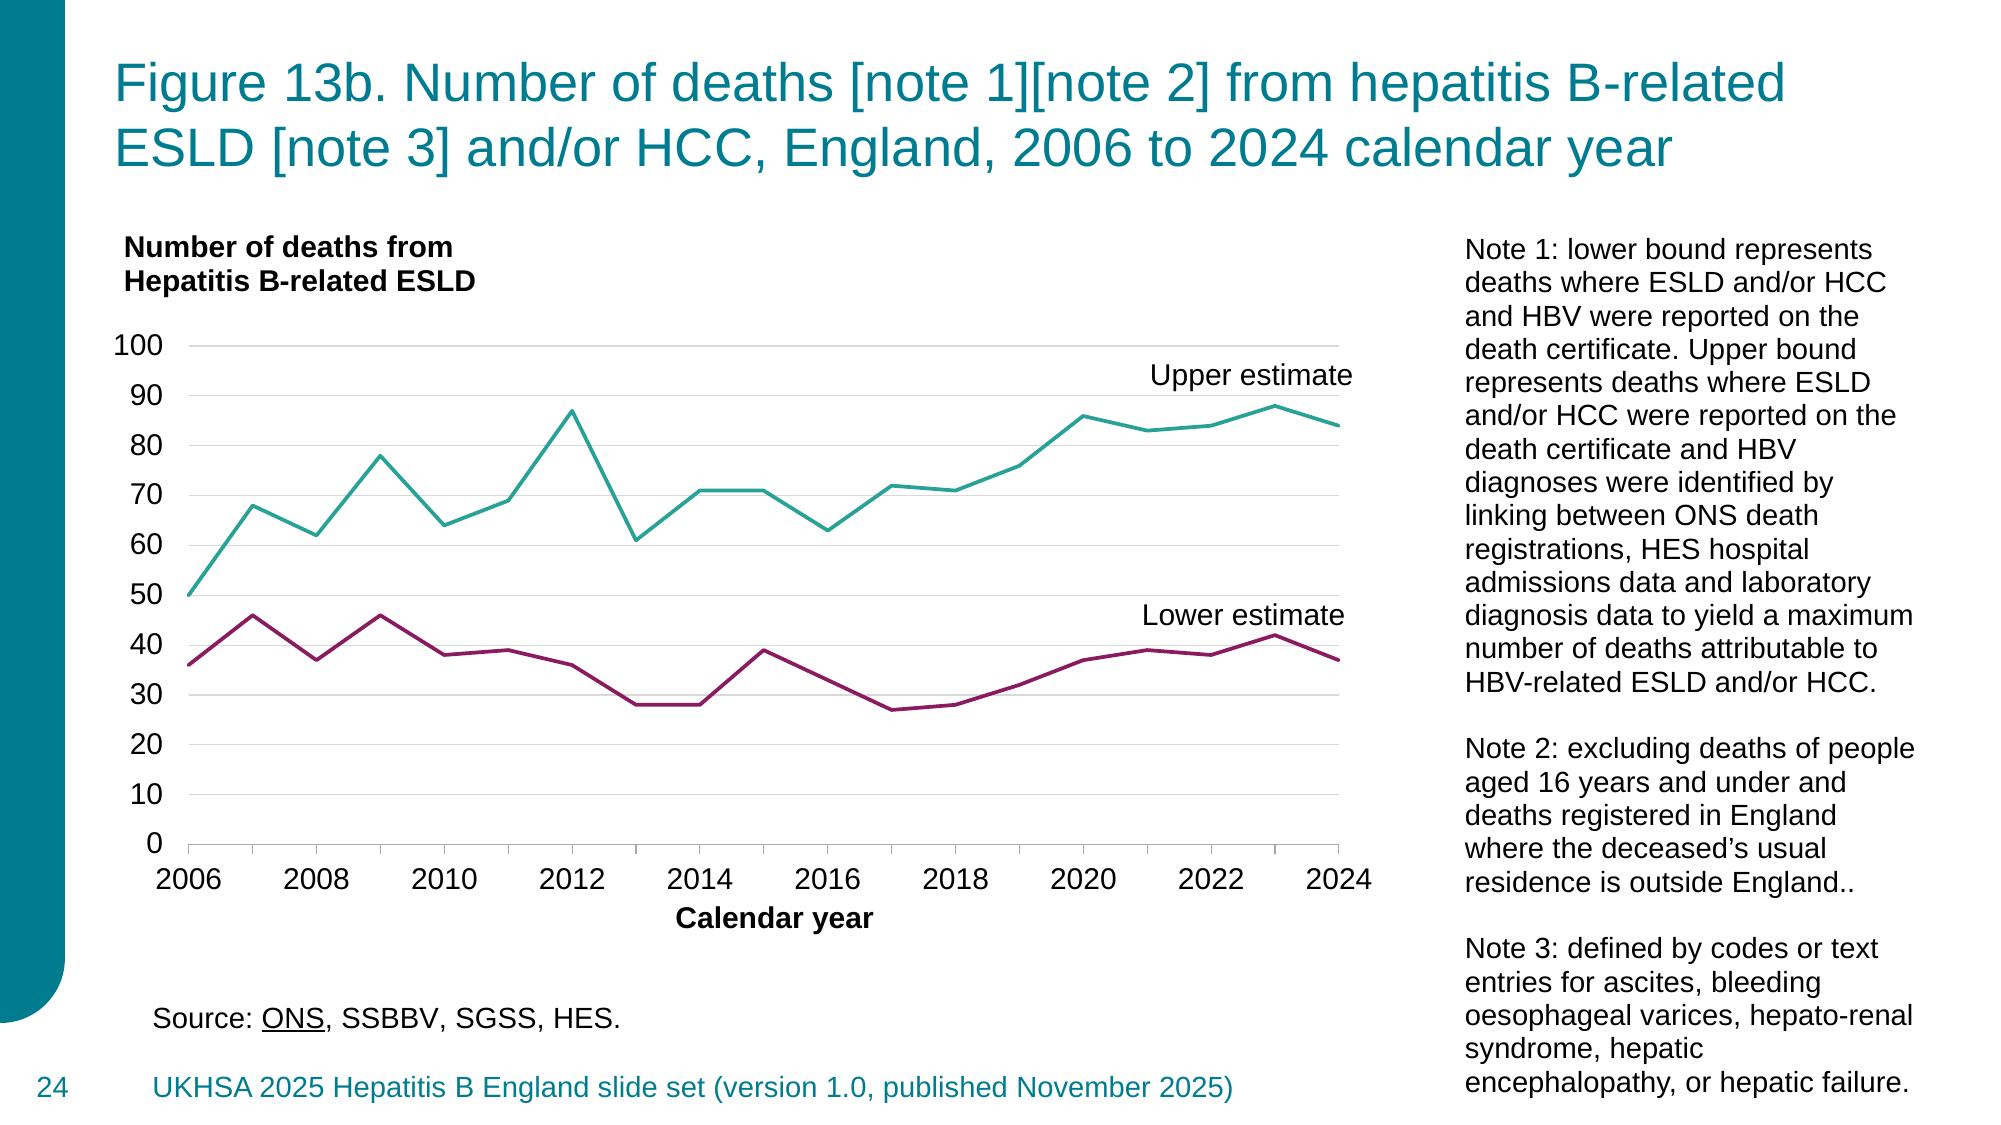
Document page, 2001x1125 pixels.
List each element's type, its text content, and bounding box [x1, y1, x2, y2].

text_box [21, 1056, 120, 1117]
text_box Note 1: lower bound represents deaths where ESLD and/or HCC and HBV were reported on the death certificate. Upper bound represents deaths where ESLD and/or HCC were reported on the death certificate and HBV diagnoses were identified by linking between ONS death registrations, HES hospital admissions data and laboratory diagnosis data to yield a maximum number of deaths attributable to HBV-related ESLD and/or HCC. Note 2: excluding deaths of people aged 16 years and under and deaths registered in England where the deceased’s usual residence is outside England.. Note 3: defined by codes or text entries for ascites, bleeding oesophageal varices, hepato-renal syndrome, hepatic encephalopathy, or hepatic failure. [1449, 224, 1940, 1115]
title Figure 13b. Number of deaths [note 1][note 2] from hepatitis B-related ESLD [note 3] and/or HCC, England, 2006 to 2024 calendar year [99, 10, 1925, 179]
text_box Source: ONS, SSBBV, SGSS, HES. [137, 993, 1359, 1043]
picture [99, 203, 1386, 953]
text_box UKHSA 2025 Hepatitis B England slide set (version 1.0, published November 2025) [137, 1056, 1780, 1116]
